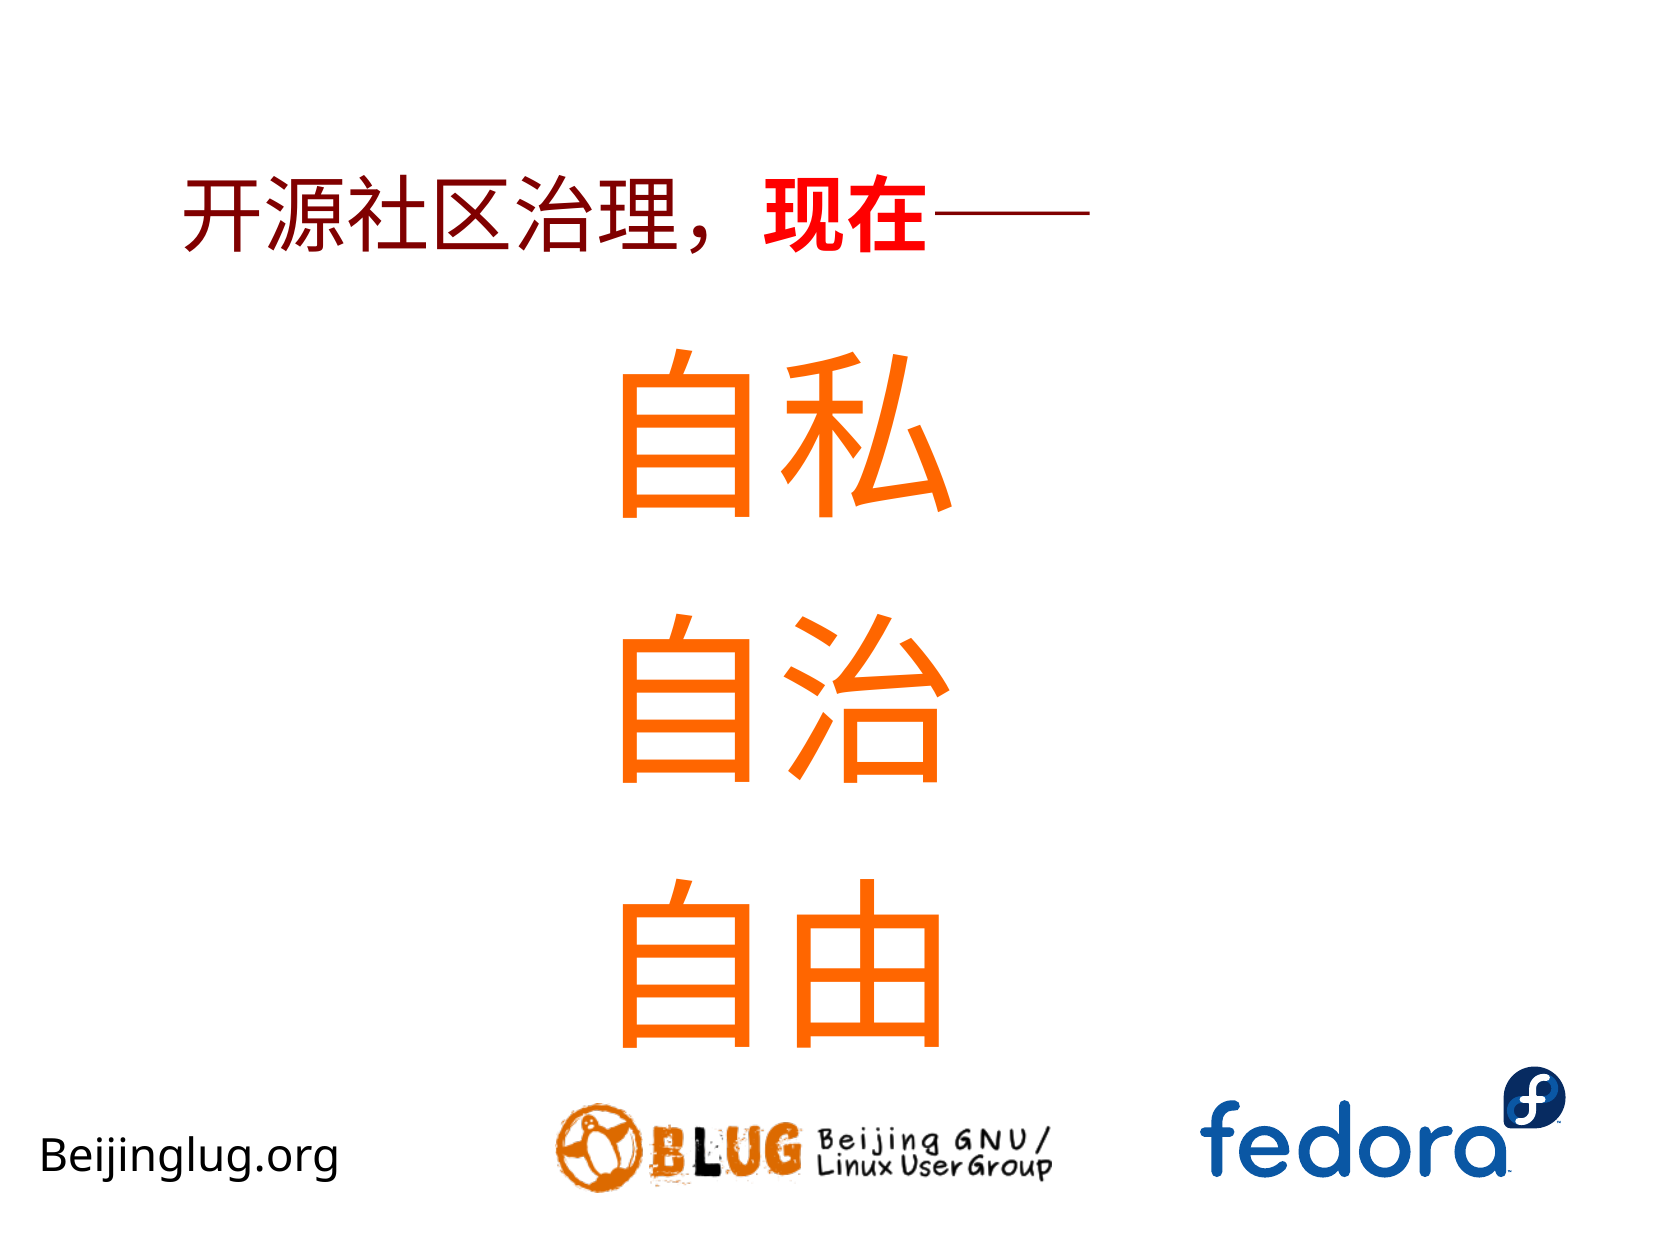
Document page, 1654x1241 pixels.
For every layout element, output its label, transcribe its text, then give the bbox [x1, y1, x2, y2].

text_box 开源社区治理，现在—— [165, 141, 1118, 266]
text_box 自私 自治 自由 [578, 283, 1217, 1019]
picture [555, 1103, 1052, 1193]
